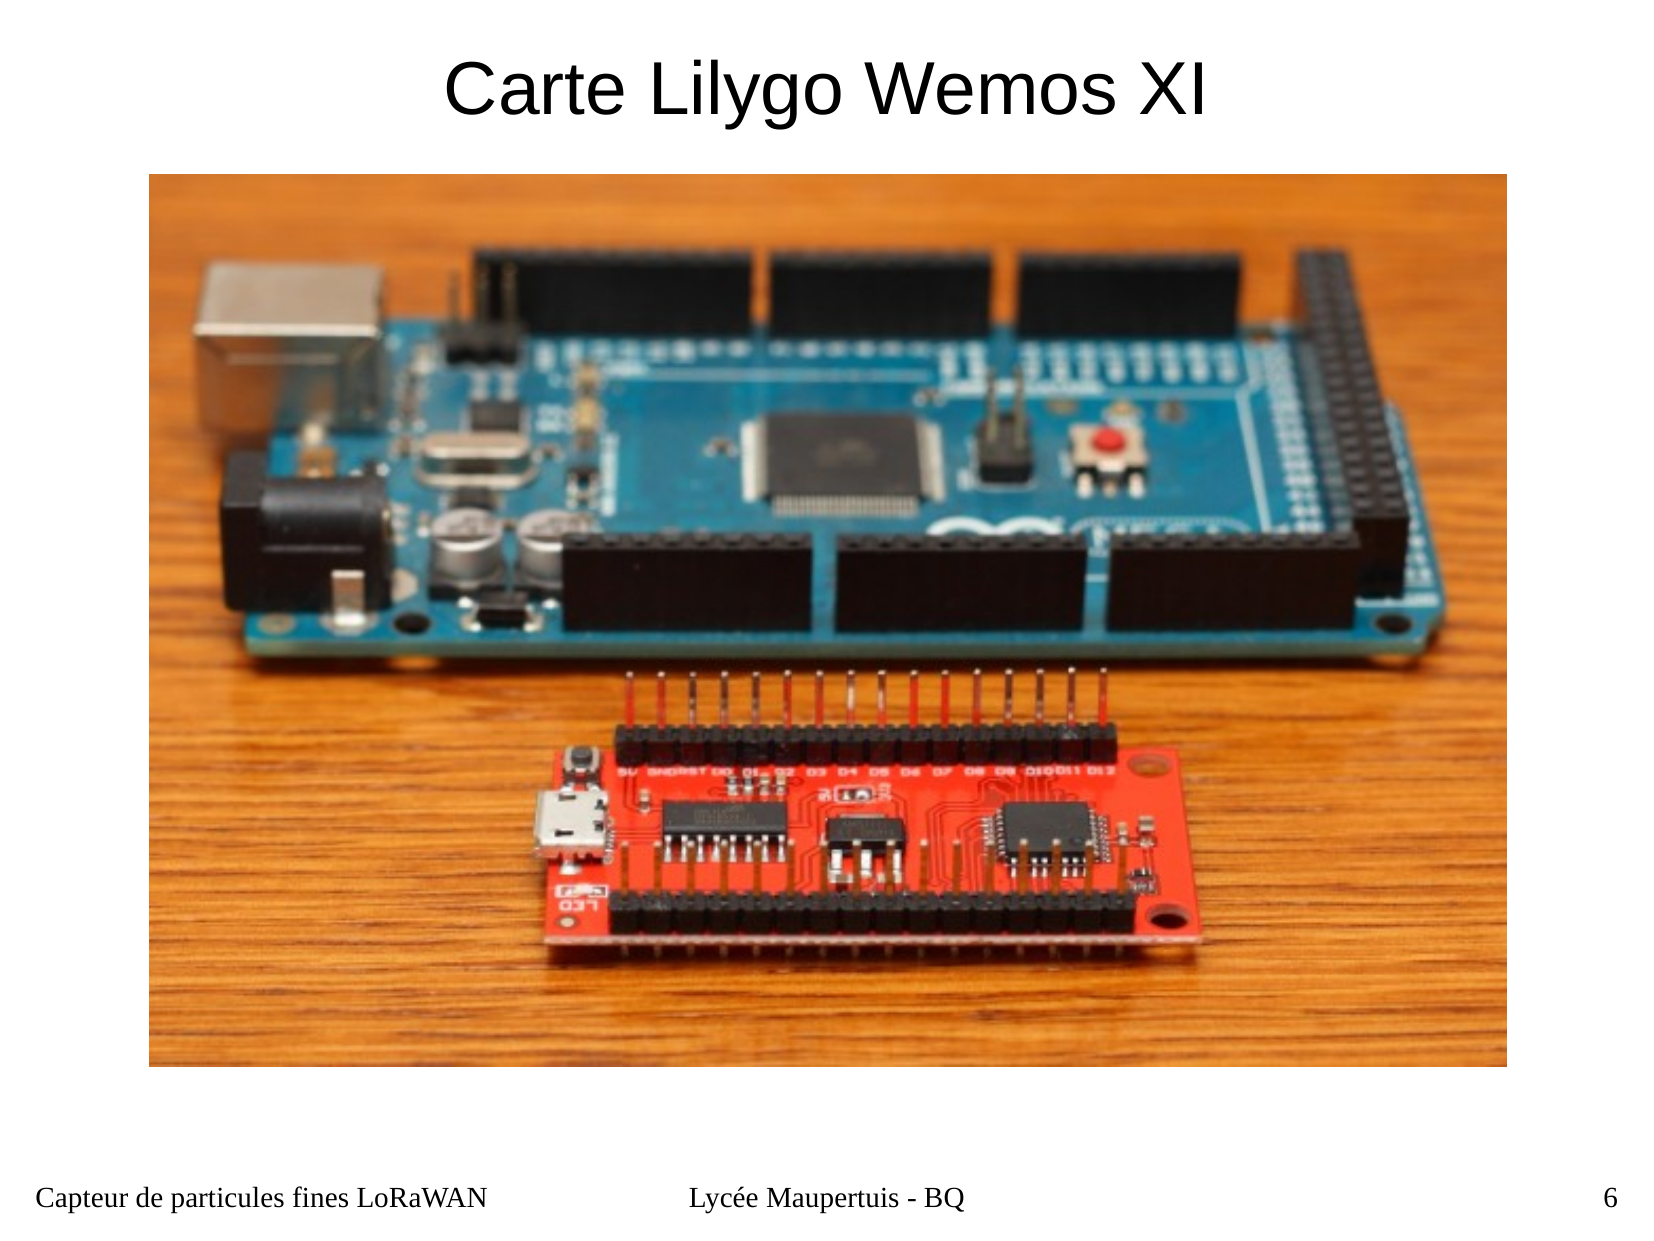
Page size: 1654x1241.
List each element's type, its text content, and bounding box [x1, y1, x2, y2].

title Carte Lilygo Wemos XI [35, 35, 1619, 142]
picture [149, 174, 1507, 1067]
